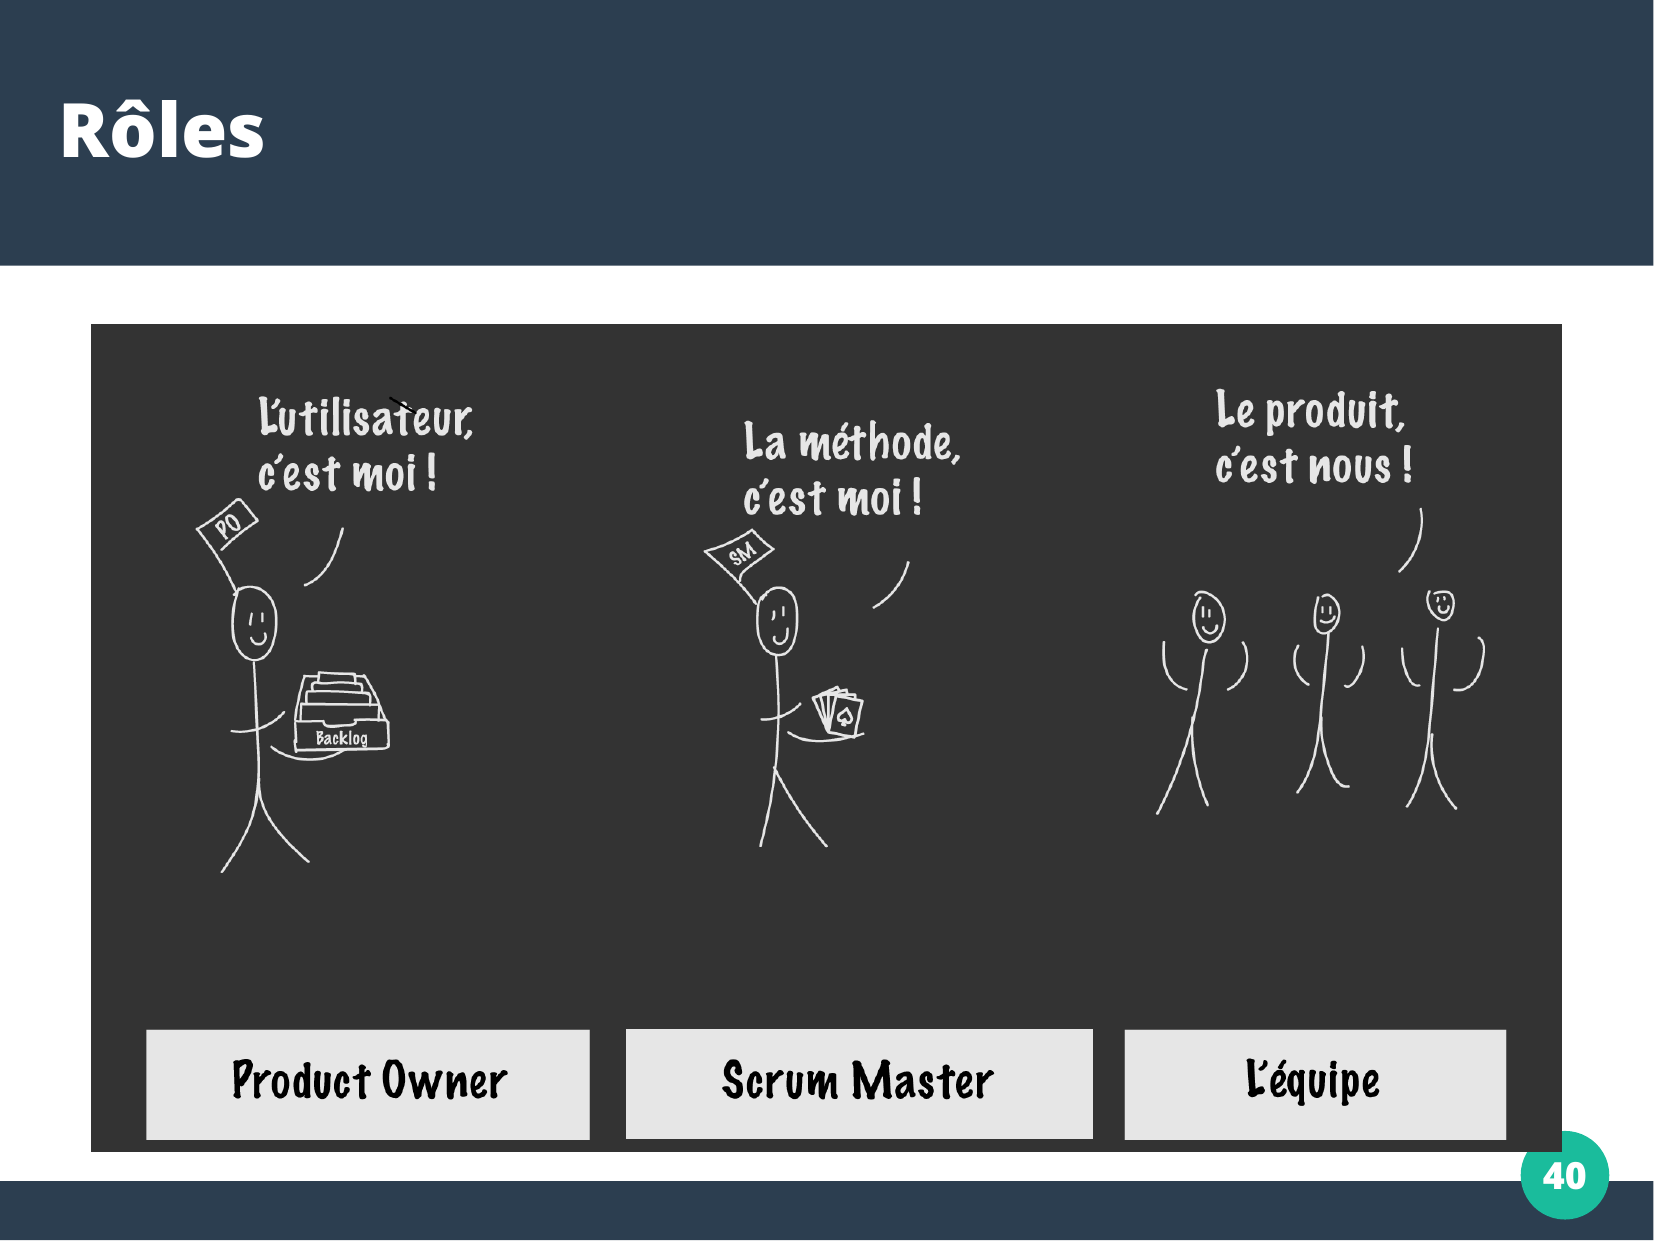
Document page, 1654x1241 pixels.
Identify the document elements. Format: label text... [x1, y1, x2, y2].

title Rôles [59, 49, 1595, 207]
picture [91, 324, 1562, 1152]
